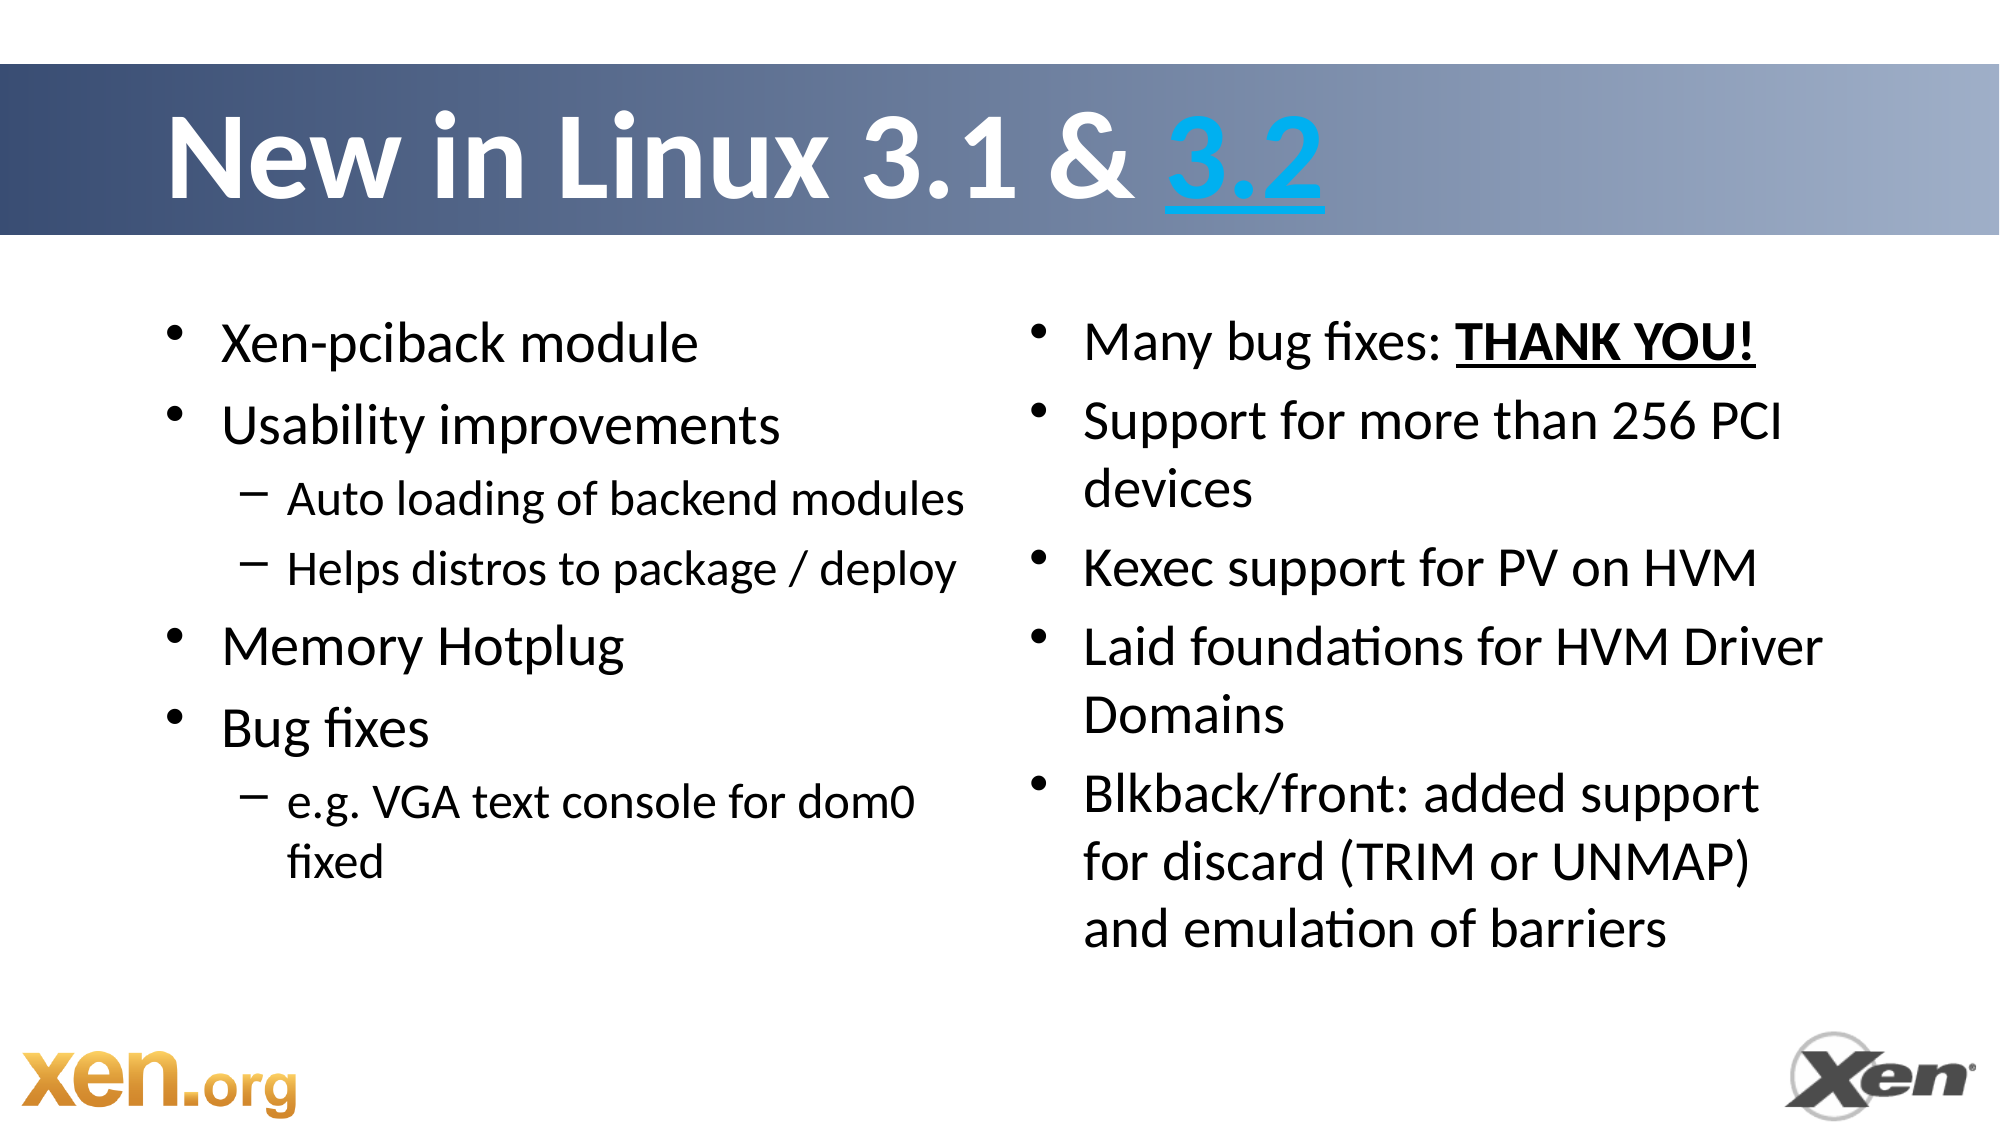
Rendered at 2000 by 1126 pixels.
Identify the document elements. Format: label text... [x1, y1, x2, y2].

title New in Linux 3.1 & 3.2 [150, 54, 1850, 243]
list Many bug fixes: THANK YOU! Support for more than 256 PCI devices Kexec support for PV on HVM Laid foundations for HVM Driver Domains Blkback/front: added support for discard (TRIM or UNMAP) and emulation of barriers [1014, 296, 1850, 973]
table_cell Dom0 OS: CentOS, Debian, Fedora, NetBSD, OpenSuse, RHEL 5.x, Solaris 11, … [1779, 1030, 1989, 1126]
list Xen-pciback module Usability improvements Auto loading of backend modules Helps distros to package / deploy Memory Hotplug Bug fixes e.g. VGA text console for dom0 fixed [149, 296, 985, 973]
picture [19, 1051, 303, 1123]
